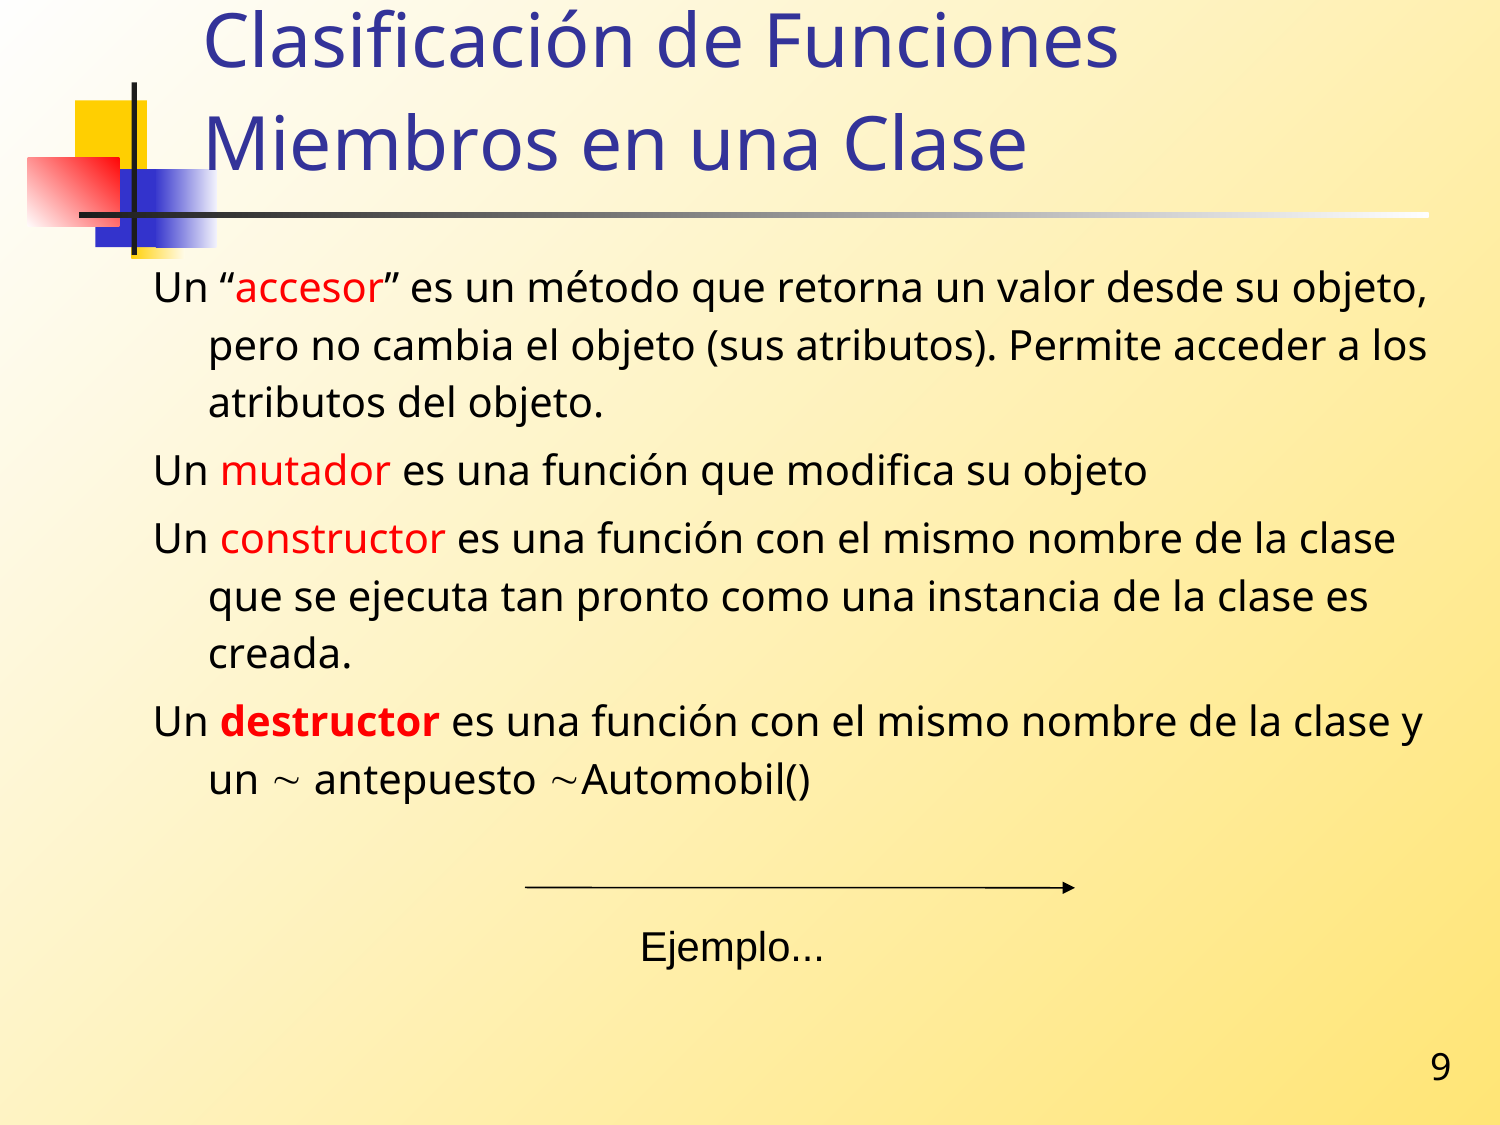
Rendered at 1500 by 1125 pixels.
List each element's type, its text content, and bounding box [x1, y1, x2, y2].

list Un “accesor” es un método que retorna un valor desde su objeto, pero no cambia el objeto (sus atributos). Permite acceder a los atributos del objeto. Un mutador es una función que modifica su objeto Un constructor es una función con el mismo nombre de la clase que se ejecuta tan pronto como una instancia de la clase es creada. Un destructor es una función con el mismo nombre de la clase y un  antepuesto Automobil()‏ [137, 249, 1463, 1013]
title Clasificación de Funciones Miembros en una Clase [187, 3, 1466, 200]
